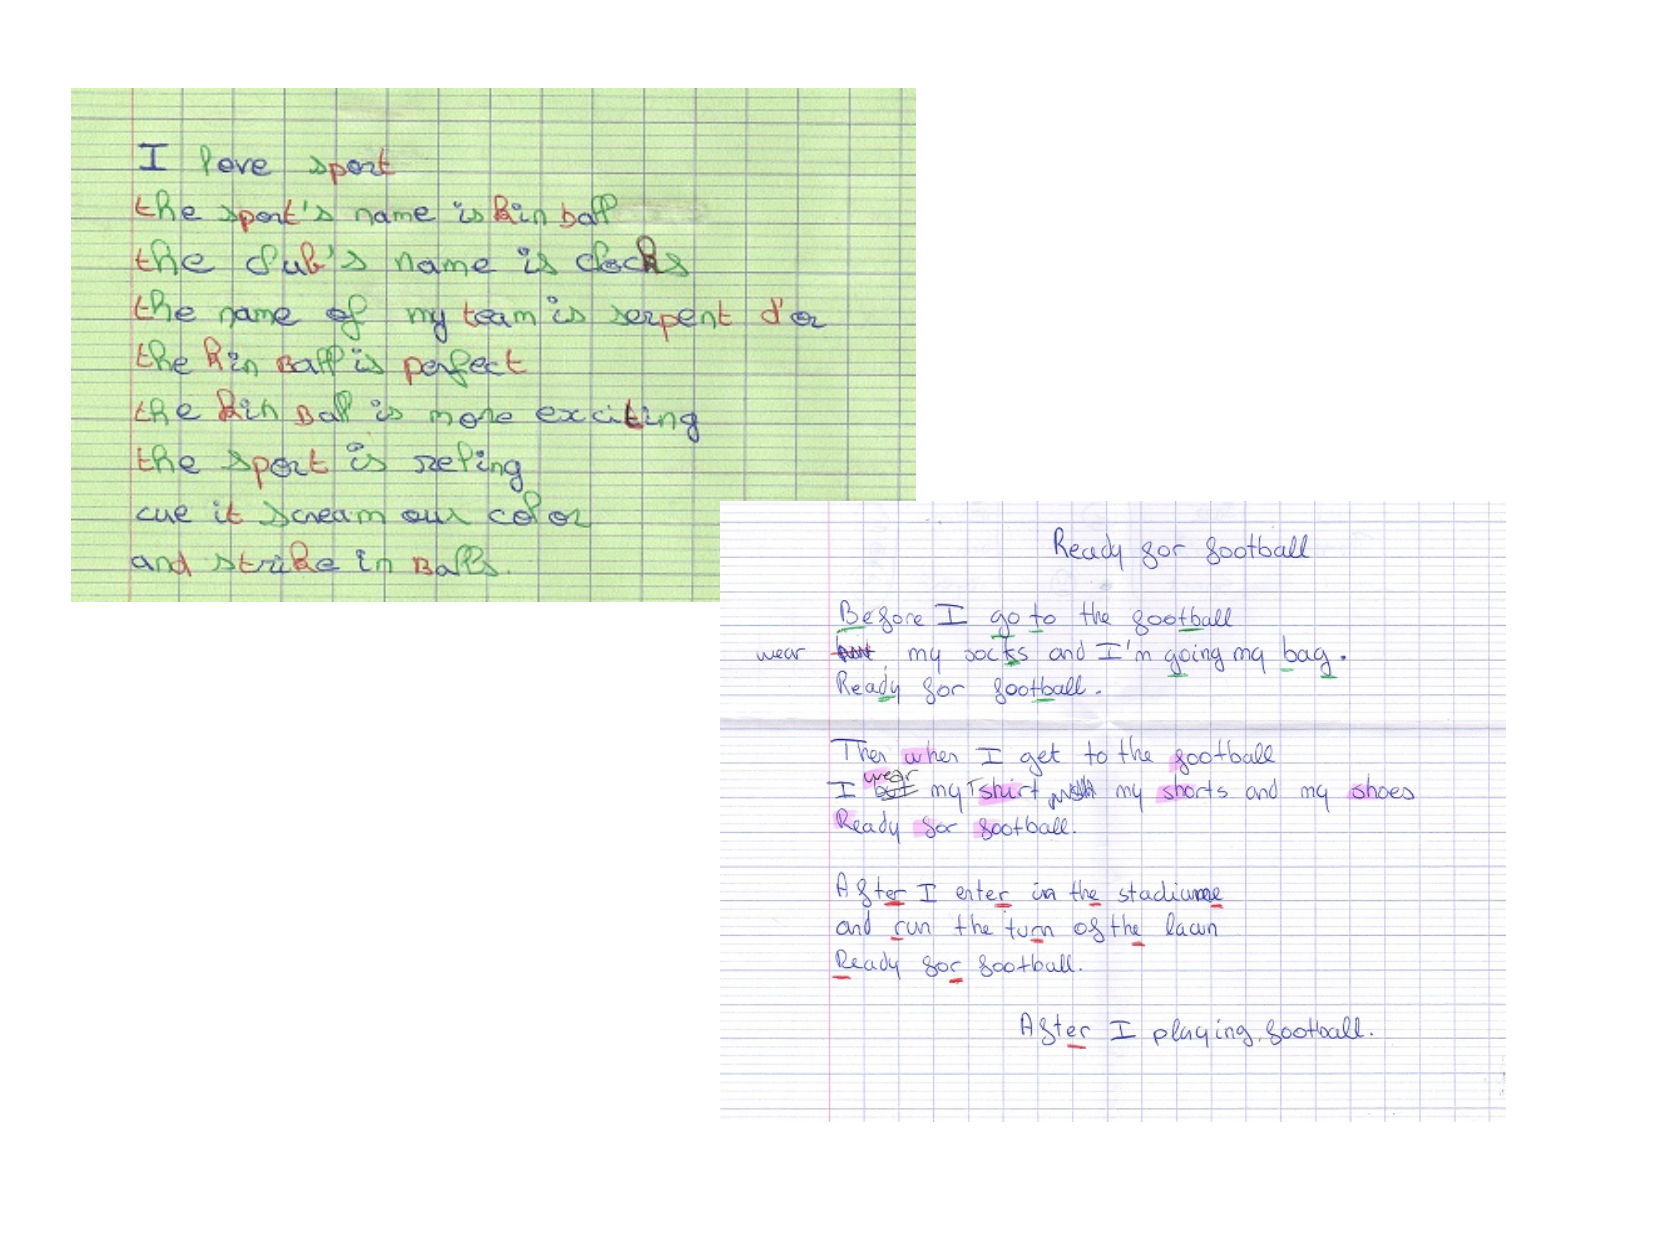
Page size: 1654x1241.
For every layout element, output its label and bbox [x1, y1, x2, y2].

picture [71, 88, 1506, 1123]
